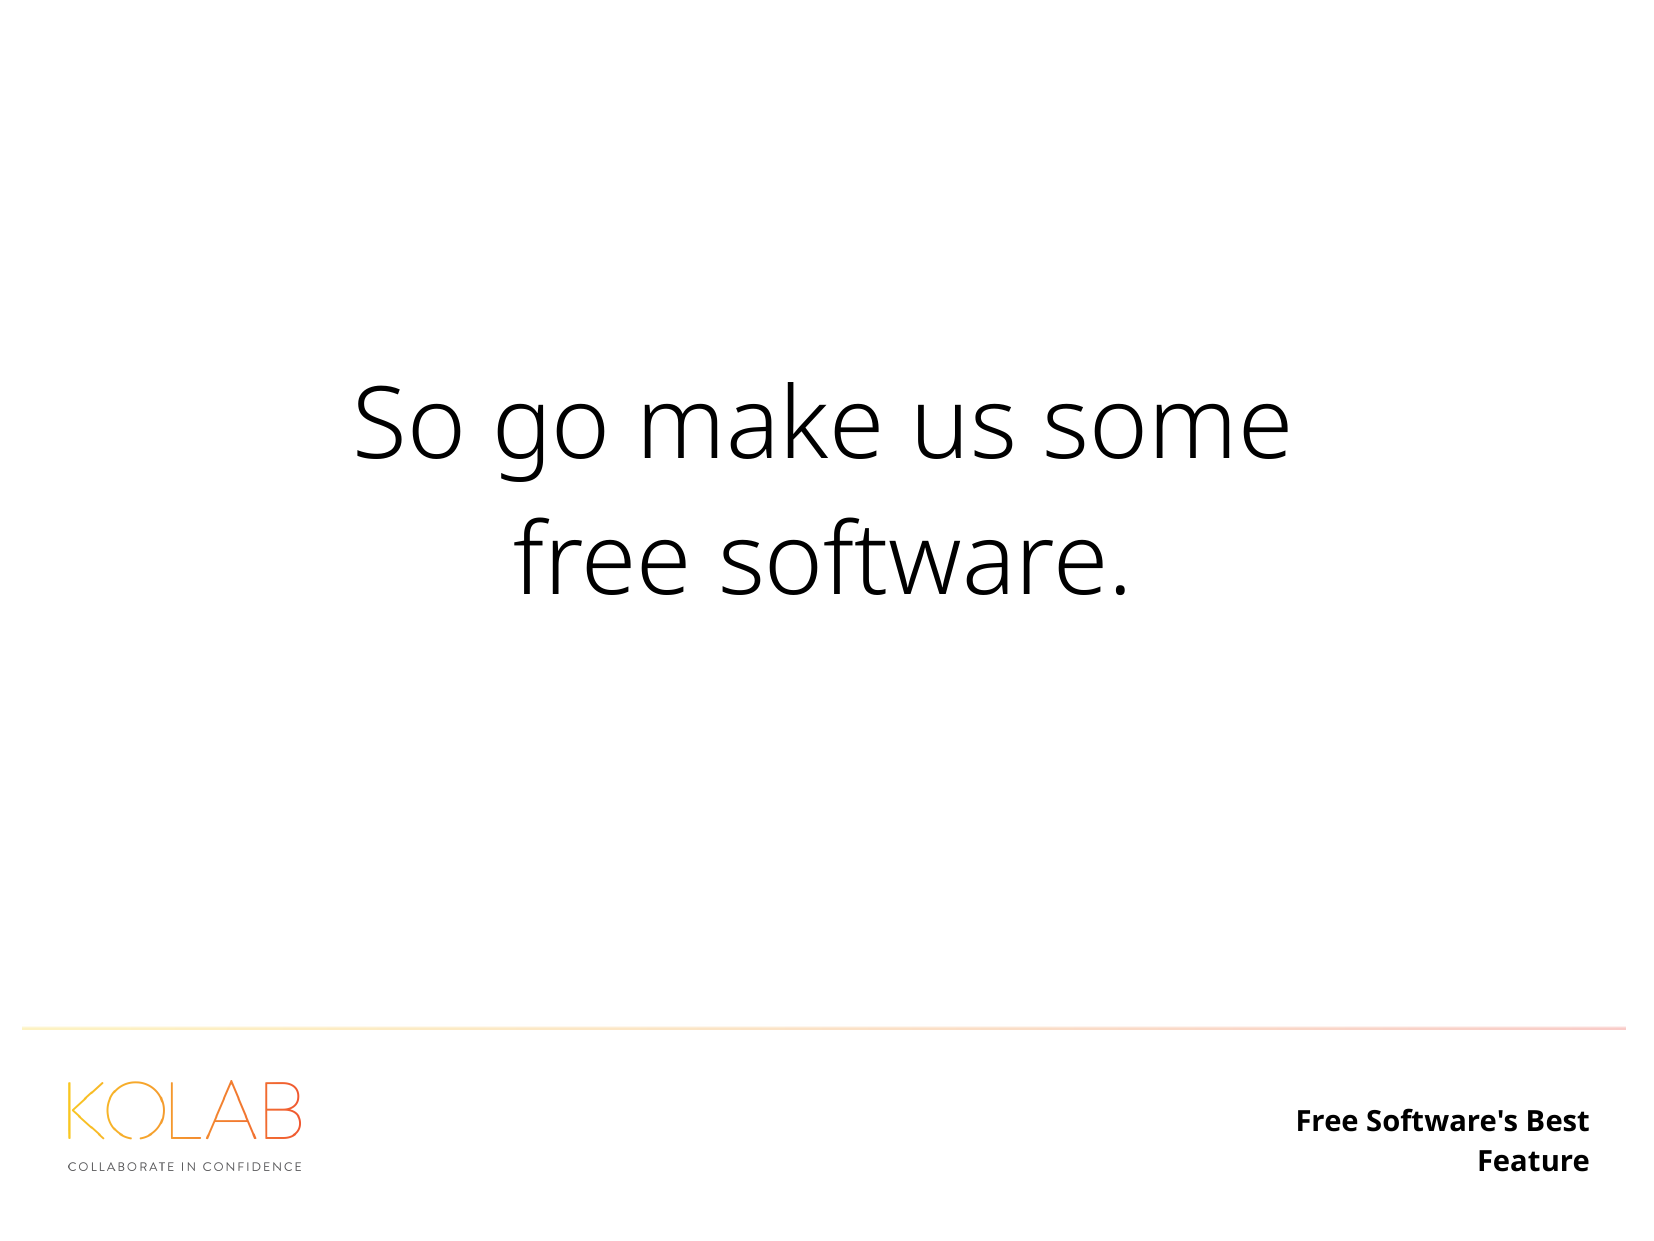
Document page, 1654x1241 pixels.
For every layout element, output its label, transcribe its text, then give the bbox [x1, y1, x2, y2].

title So go make us some free software. [79, 371, 1568, 605]
picture [22, 1023, 1626, 1030]
picture [68, 1080, 301, 1171]
